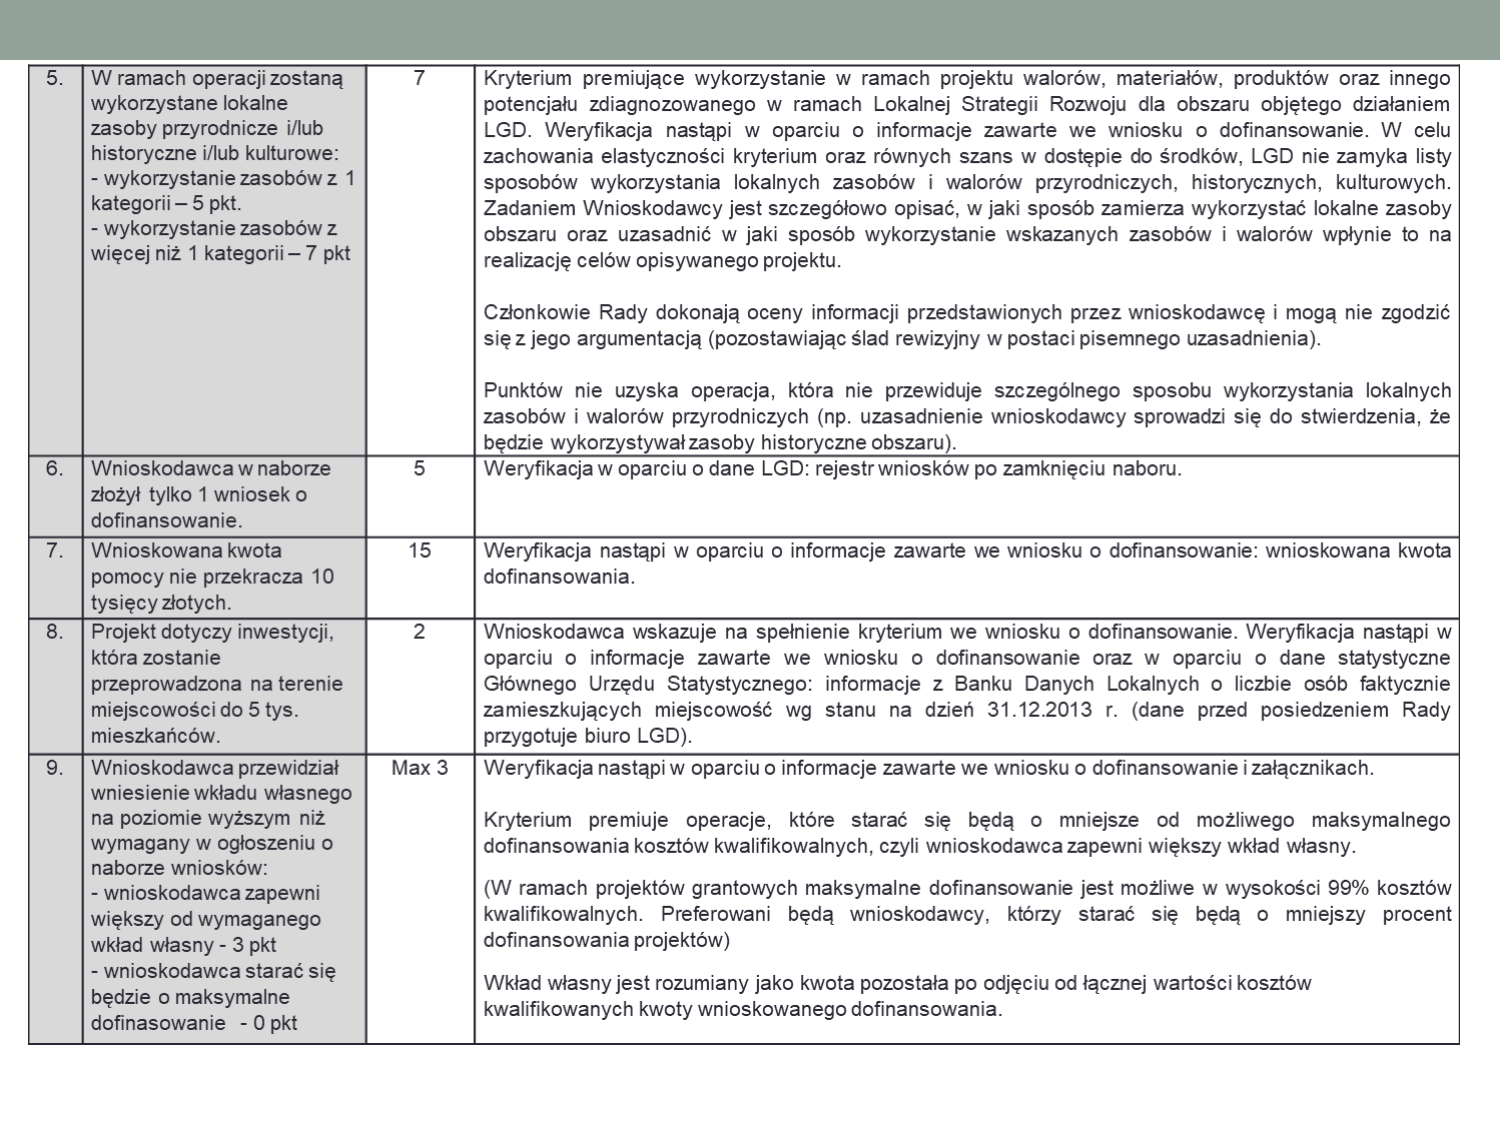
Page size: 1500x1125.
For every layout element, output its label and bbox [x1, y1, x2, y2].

picture [28, 58, 1460, 1046]
